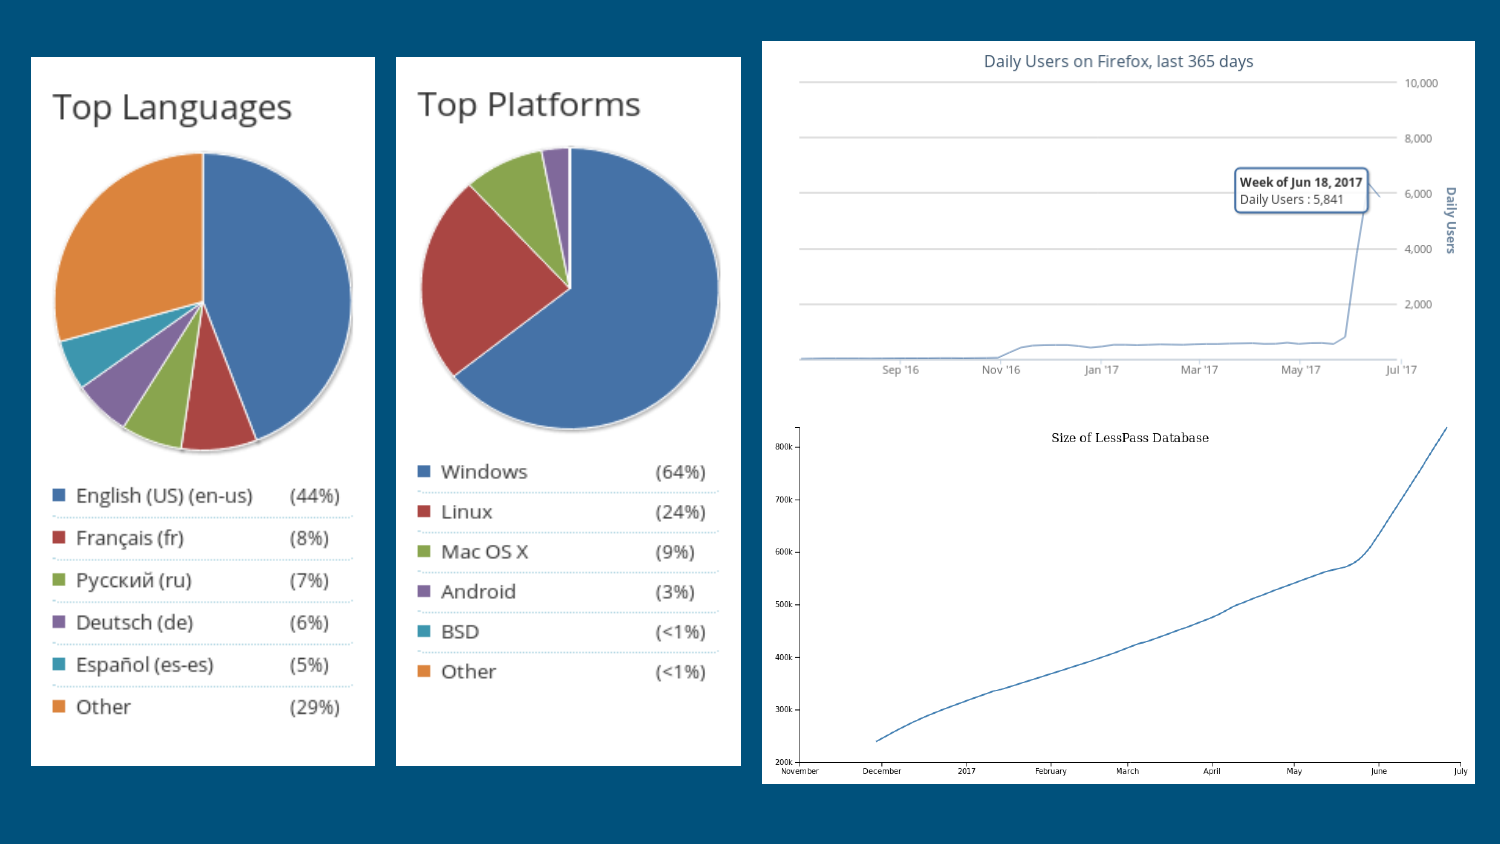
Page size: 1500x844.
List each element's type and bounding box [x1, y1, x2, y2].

picture [32, 58, 374, 765]
picture [397, 58, 740, 765]
picture [763, 42, 1474, 783]
